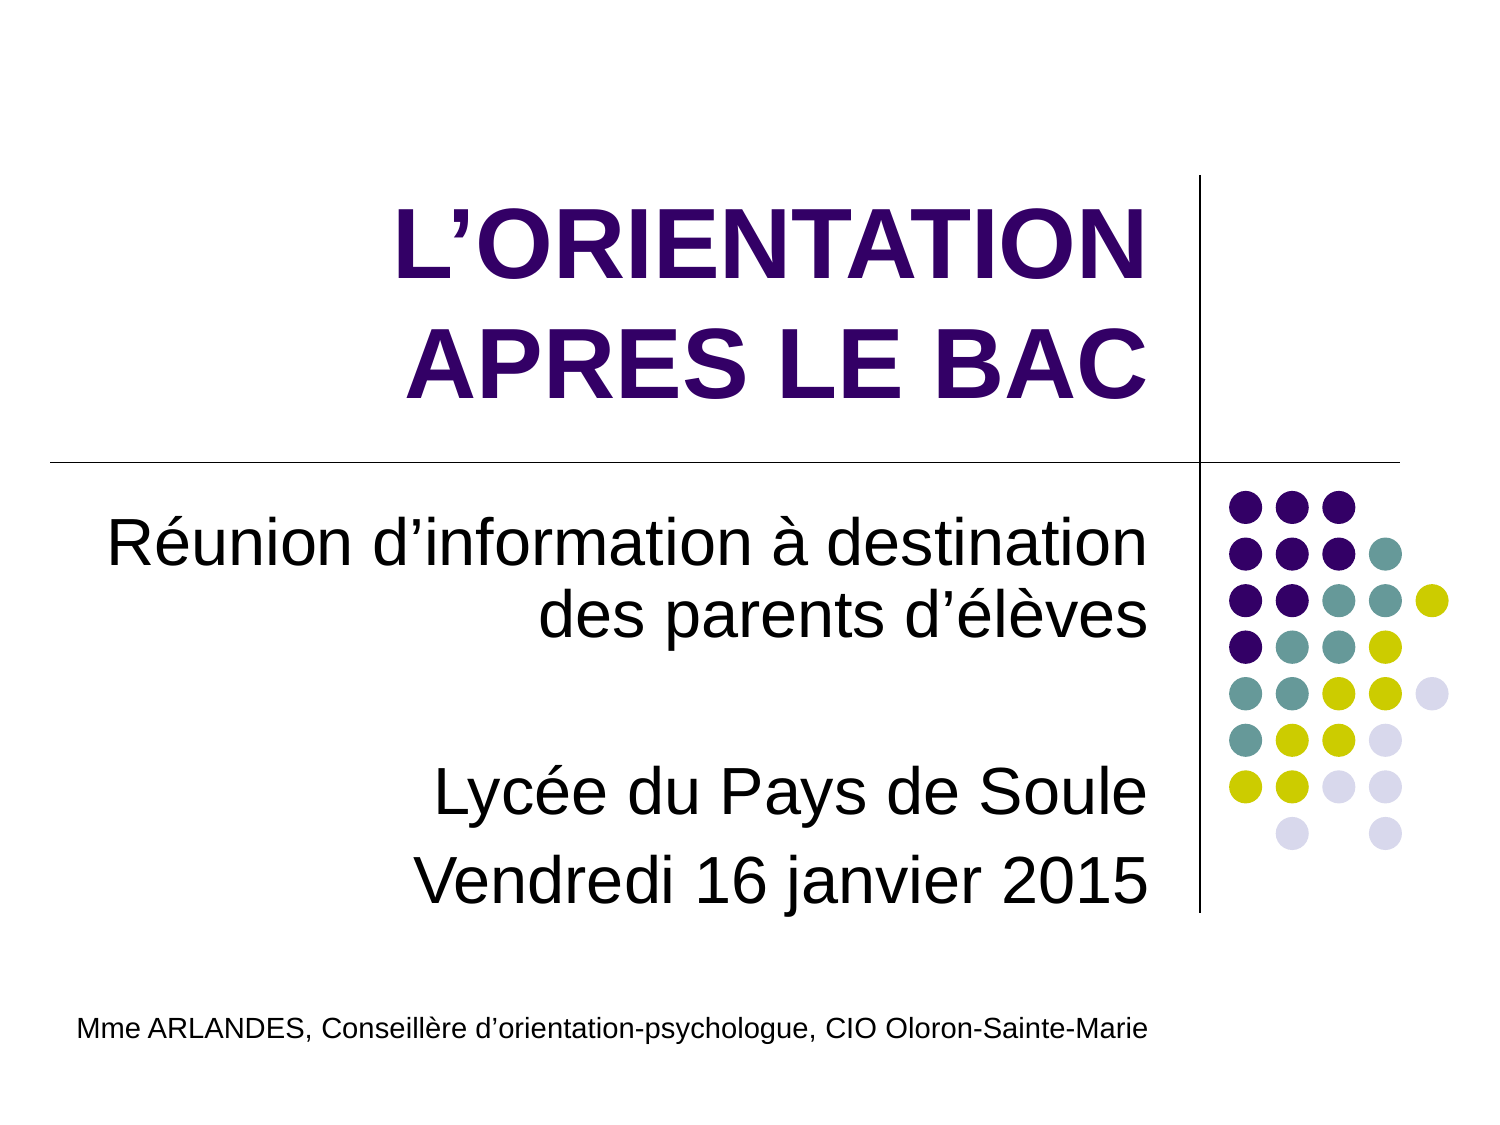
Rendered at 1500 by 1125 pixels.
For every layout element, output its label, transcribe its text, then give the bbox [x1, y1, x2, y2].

title L’ORIENTATION APRES LE BAC [51, 76, 1165, 427]
subtitle Réunion d’information à destination des parents d’élèves Lycée du Pays de Soule Vendredi 16 janvier 2015 Mme ARLANDES, Conseillère d’orientation-psychologue, CIO Oloron-Sainte-Marie [53, 500, 1165, 1083]
